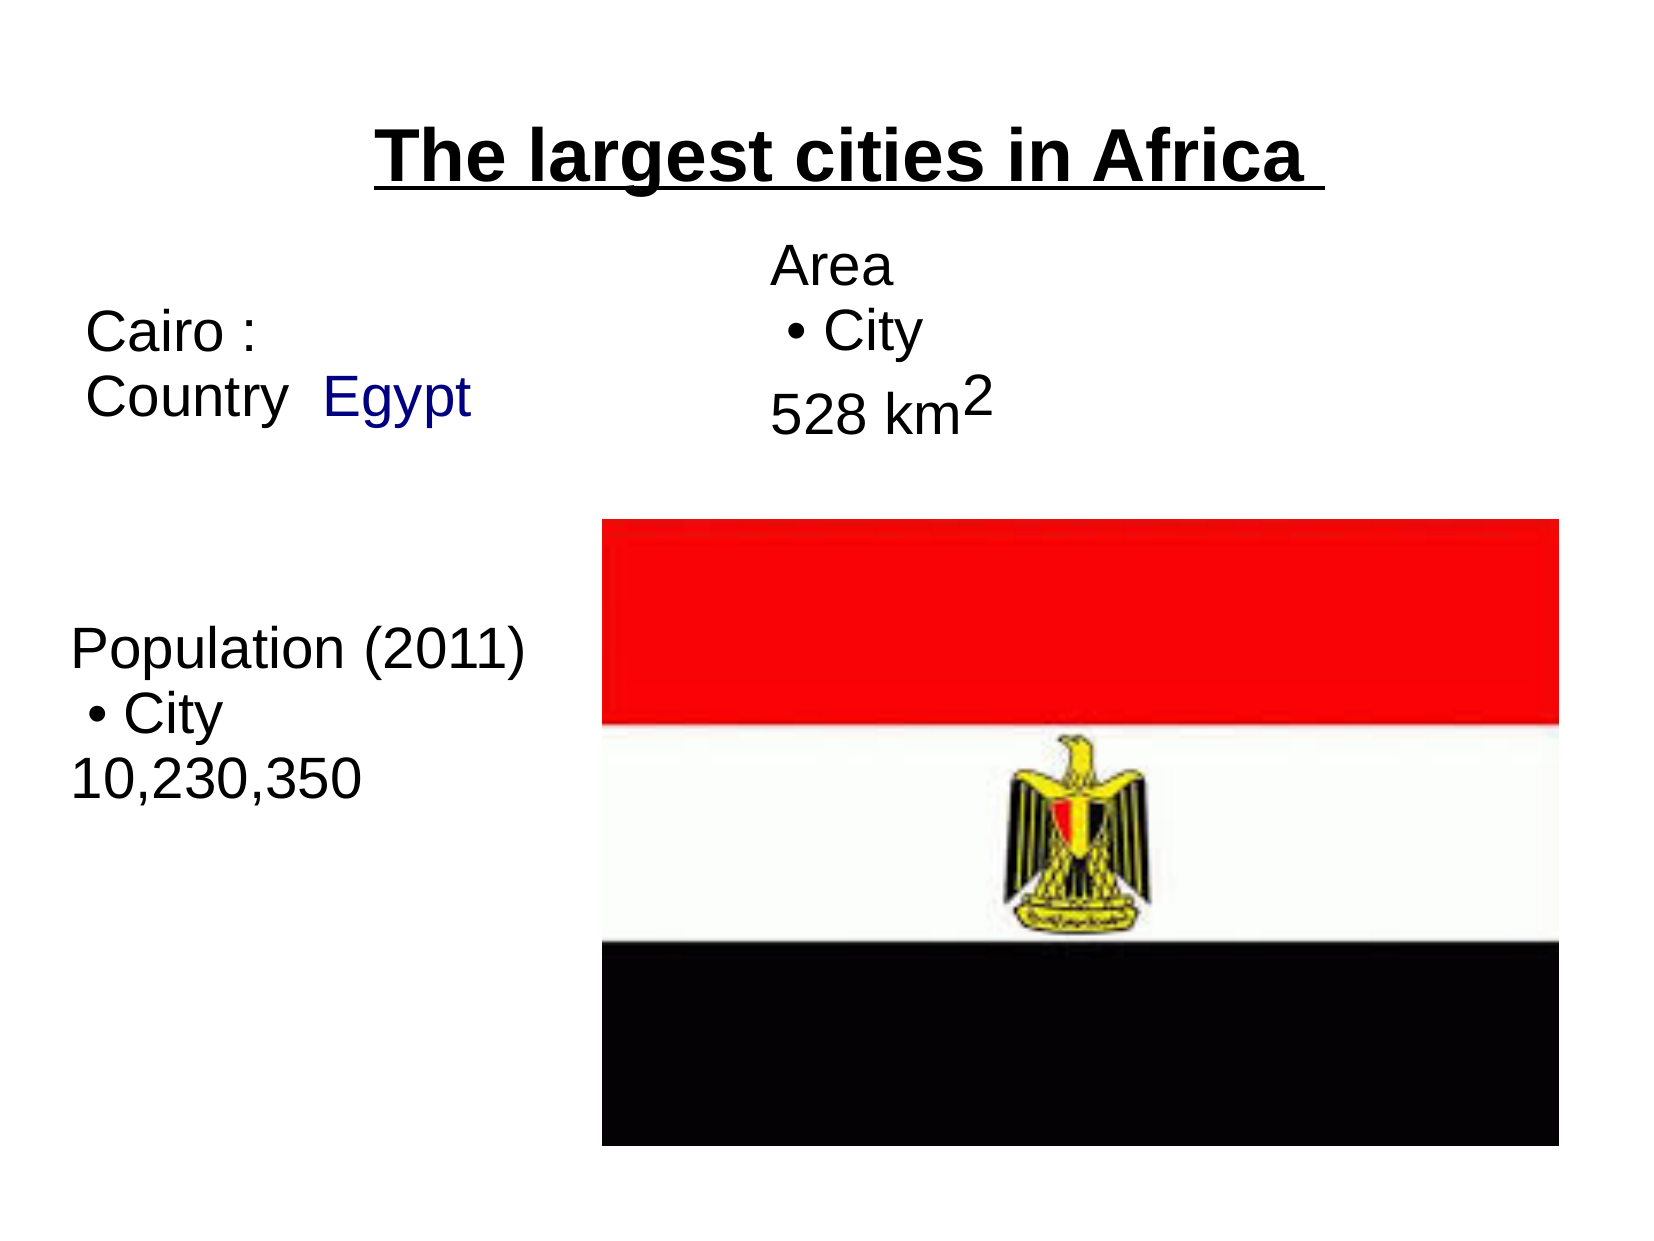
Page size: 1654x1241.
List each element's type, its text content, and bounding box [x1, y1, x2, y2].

text_box Cairo : Country Egypt [70, 290, 498, 436]
text_box The largest cities in Africa [271, 106, 1418, 206]
text_box Population (2011) • City 10,230,350 [56, 608, 543, 861]
picture [602, 519, 1559, 1146]
text_box Area • City 528 km2 [755, 225, 1127, 497]
